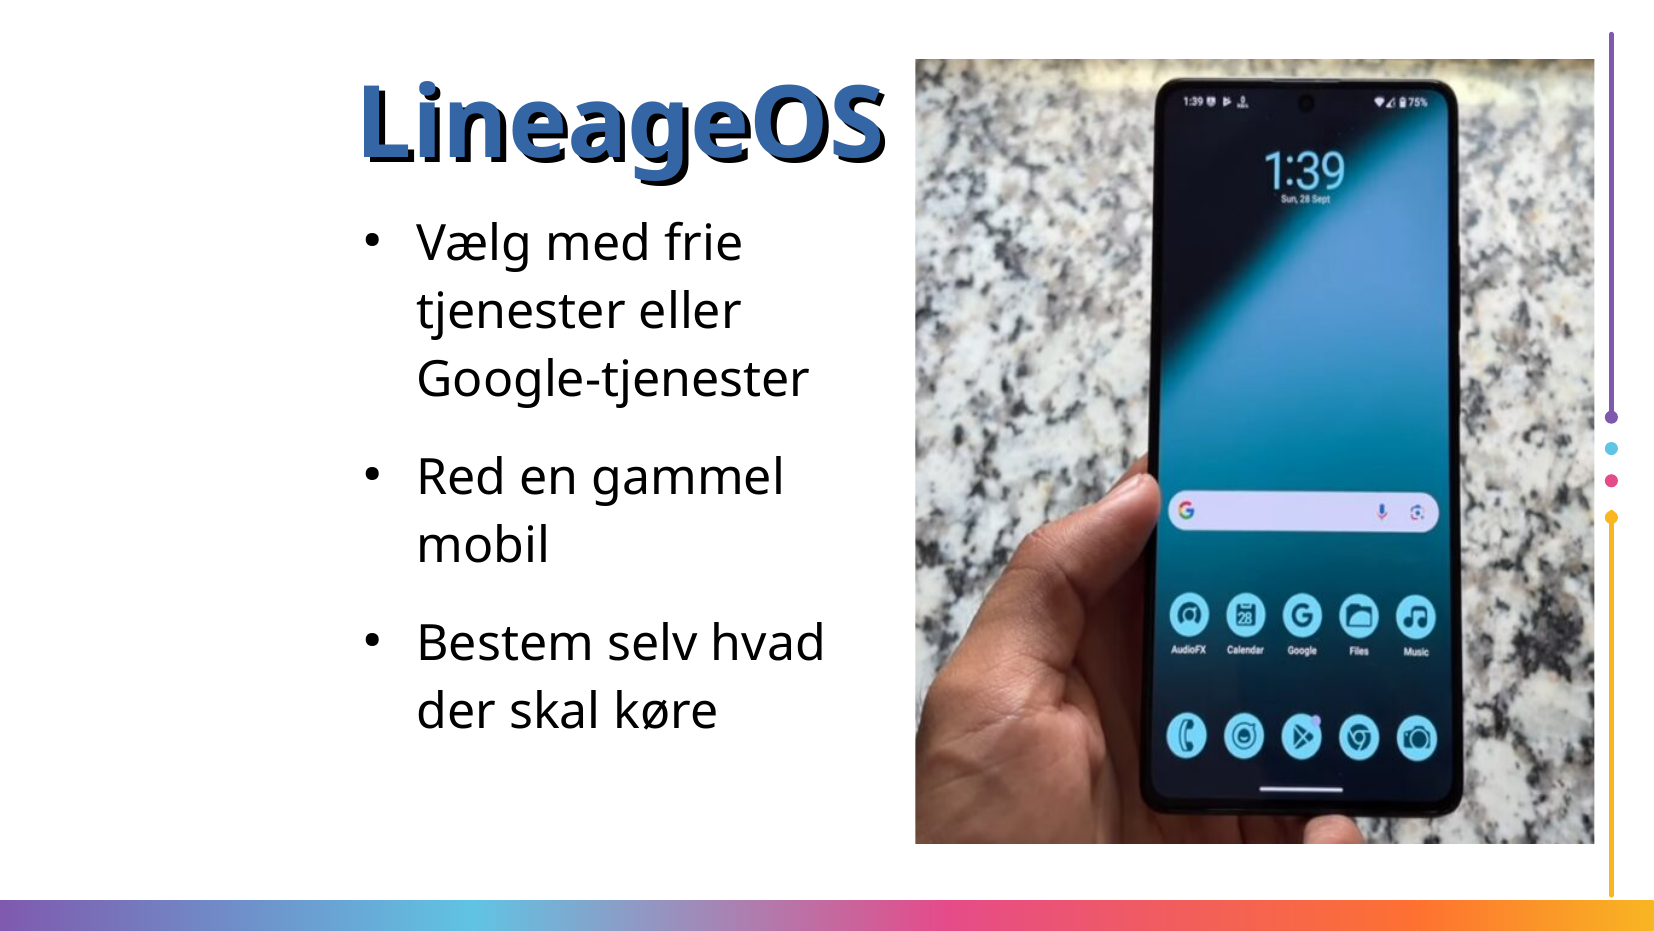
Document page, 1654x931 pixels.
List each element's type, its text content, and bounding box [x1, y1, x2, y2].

list Vælg med frie tjenester eller Google-tjenester Red en gammel mobil Bestem selv hvad der skal køre [345, 206, 827, 886]
picture [915, 59, 1595, 844]
title LineageOS [265, 29, 975, 207]
